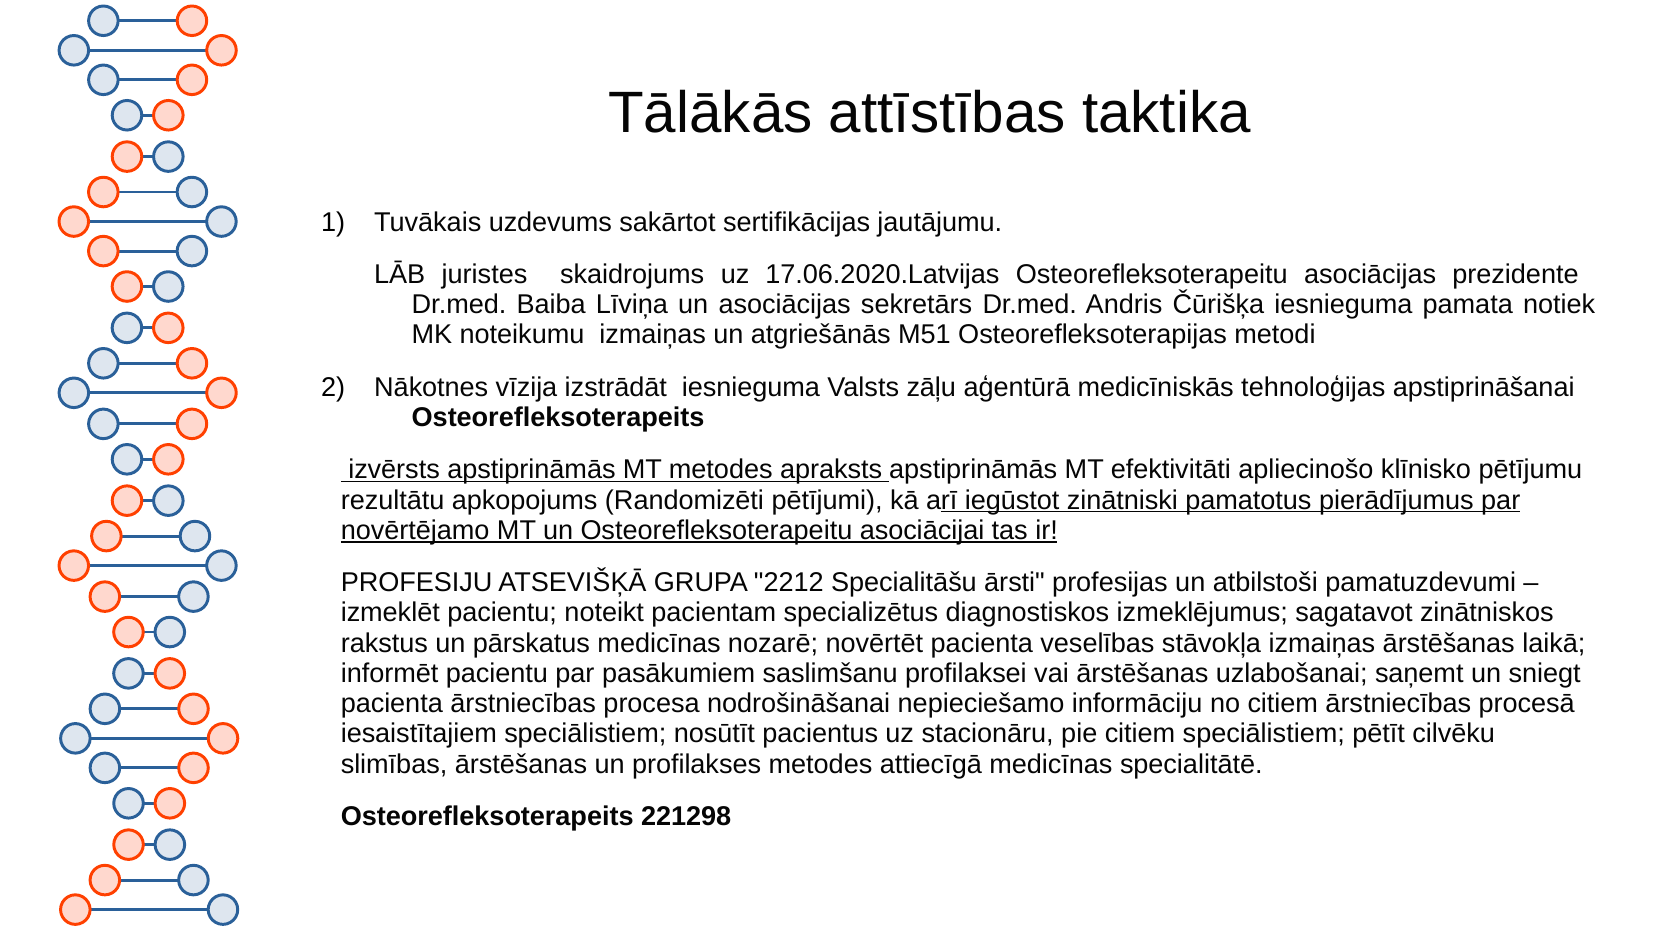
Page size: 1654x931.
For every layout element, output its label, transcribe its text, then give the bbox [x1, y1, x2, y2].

title Tālākās attīstības taktika [265, 35, 1595, 189]
list Tuvākais uzdevums sakārtot sertifikācijas jautājumu. LĀB juristes skaidrojums uz 17.06.2020.Latvijas Osteorefleksoterapeitu asociācijas prezidente Dr.med. Baiba Līviņa un asociācijas sekretārs Dr.med. Andris Čūrišķa iesnieguma pamata notiek MK noteikumu izmaiņas un atgriešānās M51 Osteorefleksoterapijas metodi Nākotnes vīzija izstrādāt iesnieguma Valsts zāļu aģentūrā medicīniskās tehnoloģijas apstiprināšanai Osteorefleksoterapeits izvērsts apstiprināmās MT metodes apraksts apstiprināmās MT efektivitāti apliecinošo klīnisko pētījumu rezultātu apkopojums (Randomizēti pētījumi), kā arī iegūstot zinātniski pamatotus pierādījumus par novērtējamo MT un Osteorefleksoterapeitu asociācijai tas ir! PROFESIJU ATSEVIŠĶĀ GRUPA "2212 Specialitāšu ārsti" profesijas un atbilstoši pamatuzdevumi – izmeklēt pacientu; noteikt pacientam specializētus diagnostiskos izmeklējumus; sagatavot zinātniskos rakstus un pārskatus medicīnas nozarē; novērtēt pacienta veselības stāvokļa izmaiņas ārstēšanas laikā; informēt pacientu par pasākumiem saslimšanu profilaksei vai ārstēšanas uzlabošanai; saņemt un sniegt pacienta ārstniecības procesa nodrošināšanai nepieciešamo informāciju no citiem ārstniecības procesā iesaistītajiem speciālistiem; nosūtīt pacientus uz stacionāru, pie citiem speciālistiem; pētīt cilvēku slimības, ārstēšanas un profilakses metodes attiecīgā medicīnas specialitātē. Osteorefleksoterapeits 221298 [265, 206, 1595, 857]
